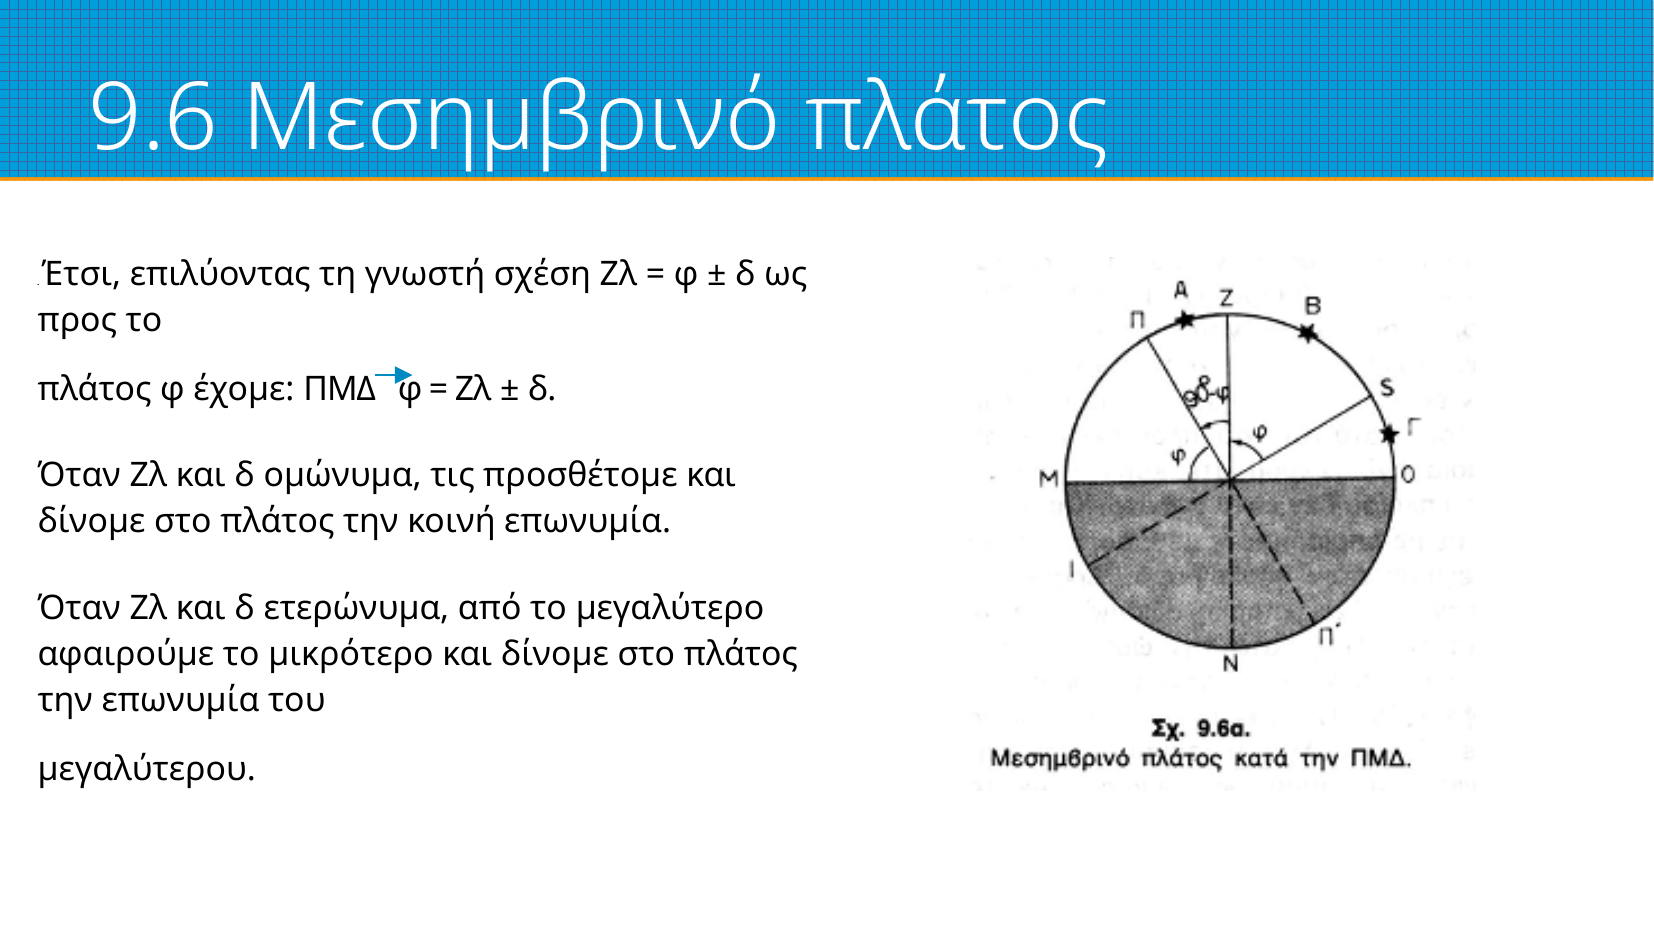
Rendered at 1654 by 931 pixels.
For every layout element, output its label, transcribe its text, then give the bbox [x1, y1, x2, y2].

title 9.6 Μεσημβρινό πλάτος [88, 14, 1565, 178]
list . Έτσι, επιλύοντας τη γνωστή σχέση Ζλ = φ ± δ ως προς το πλάτος φ έχομε: ΠΜΔ φ = Ζλ ± δ. Όταν Ζλ και δ ομώνυμα, τις προσθέτομε και δίνομε στο πλάτος την κοινή επωνυμία. Όταν Ζλ και δ ετερώνυμα, από το μεγαλύτερο αφαιρούμε το μικρότερο και δίνομε στο πλάτος την επωνυμία του μεγαλύτερου. [37, 249, 809, 826]
picture [935, 257, 1476, 791]
